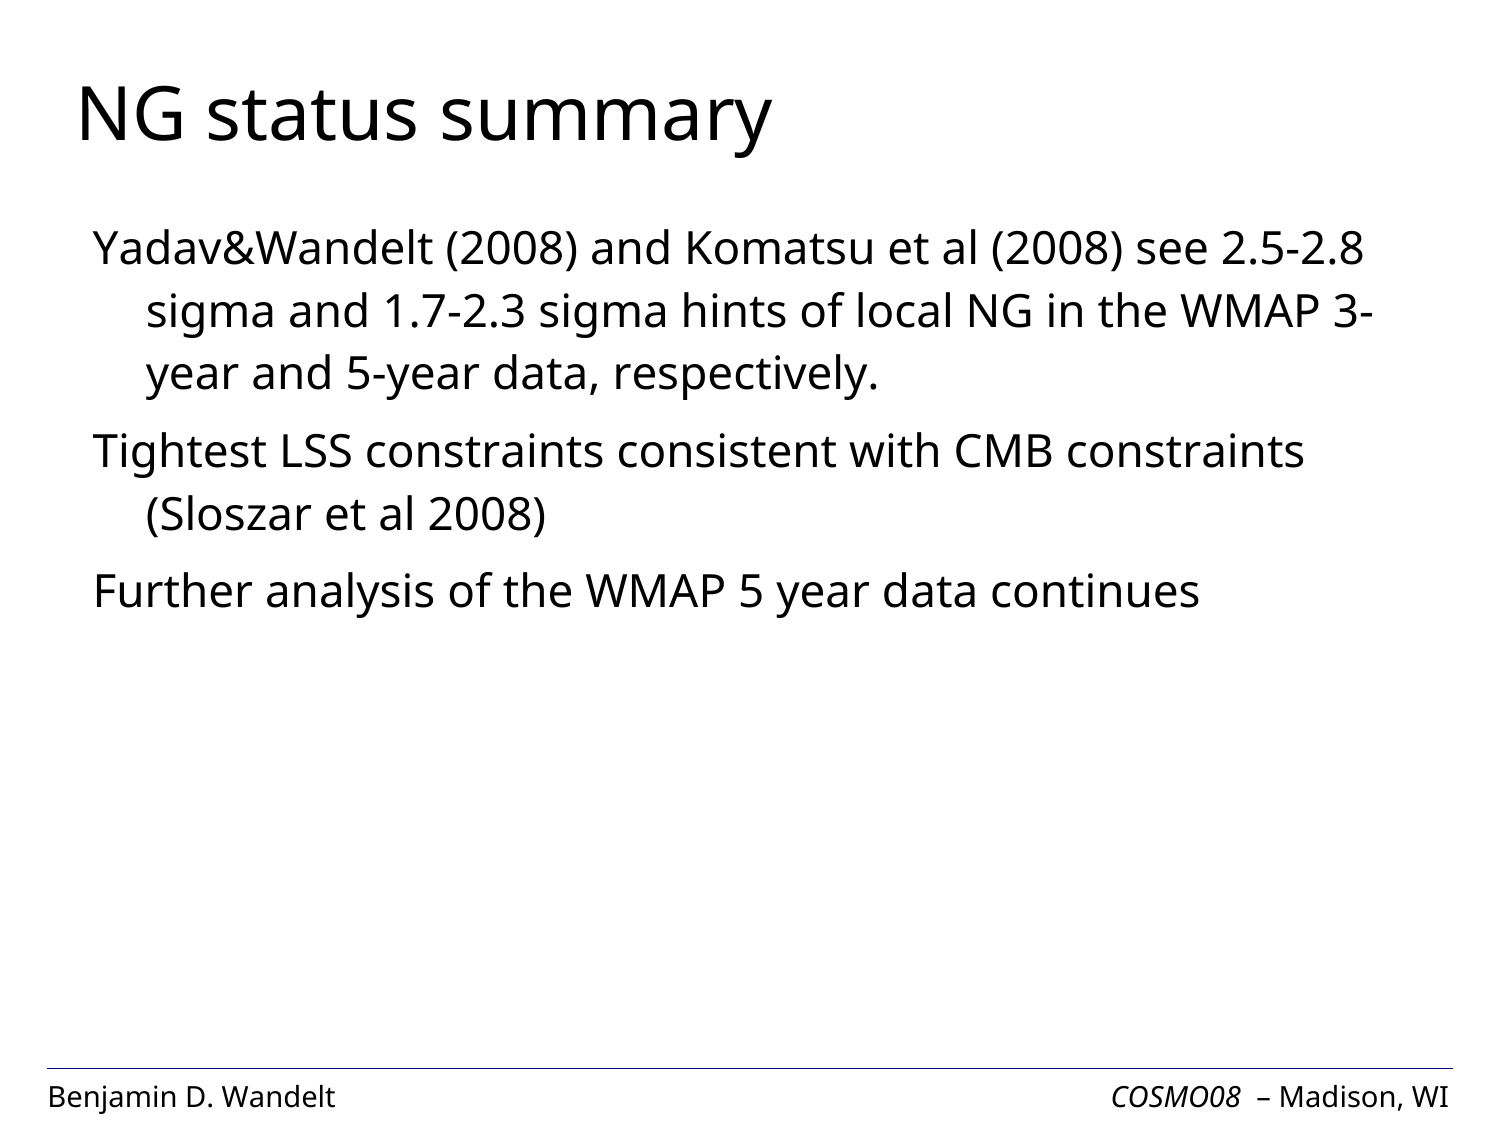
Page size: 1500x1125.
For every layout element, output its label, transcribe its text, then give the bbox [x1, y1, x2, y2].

list Yadav&Wandelt (2008) and Komatsu et al (2008) see 2.5-2.8 sigma and 1.7-2.3 sigma hints of local NG in the WMAP 3-year and 5-year data, respectively. Tightest LSS constraints consistent with CMB constraints (Sloszar et al 2008) Further analysis of the WMAP 5 year data continues [74, 215, 1425, 959]
title NG status summary [74, 34, 1425, 190]
